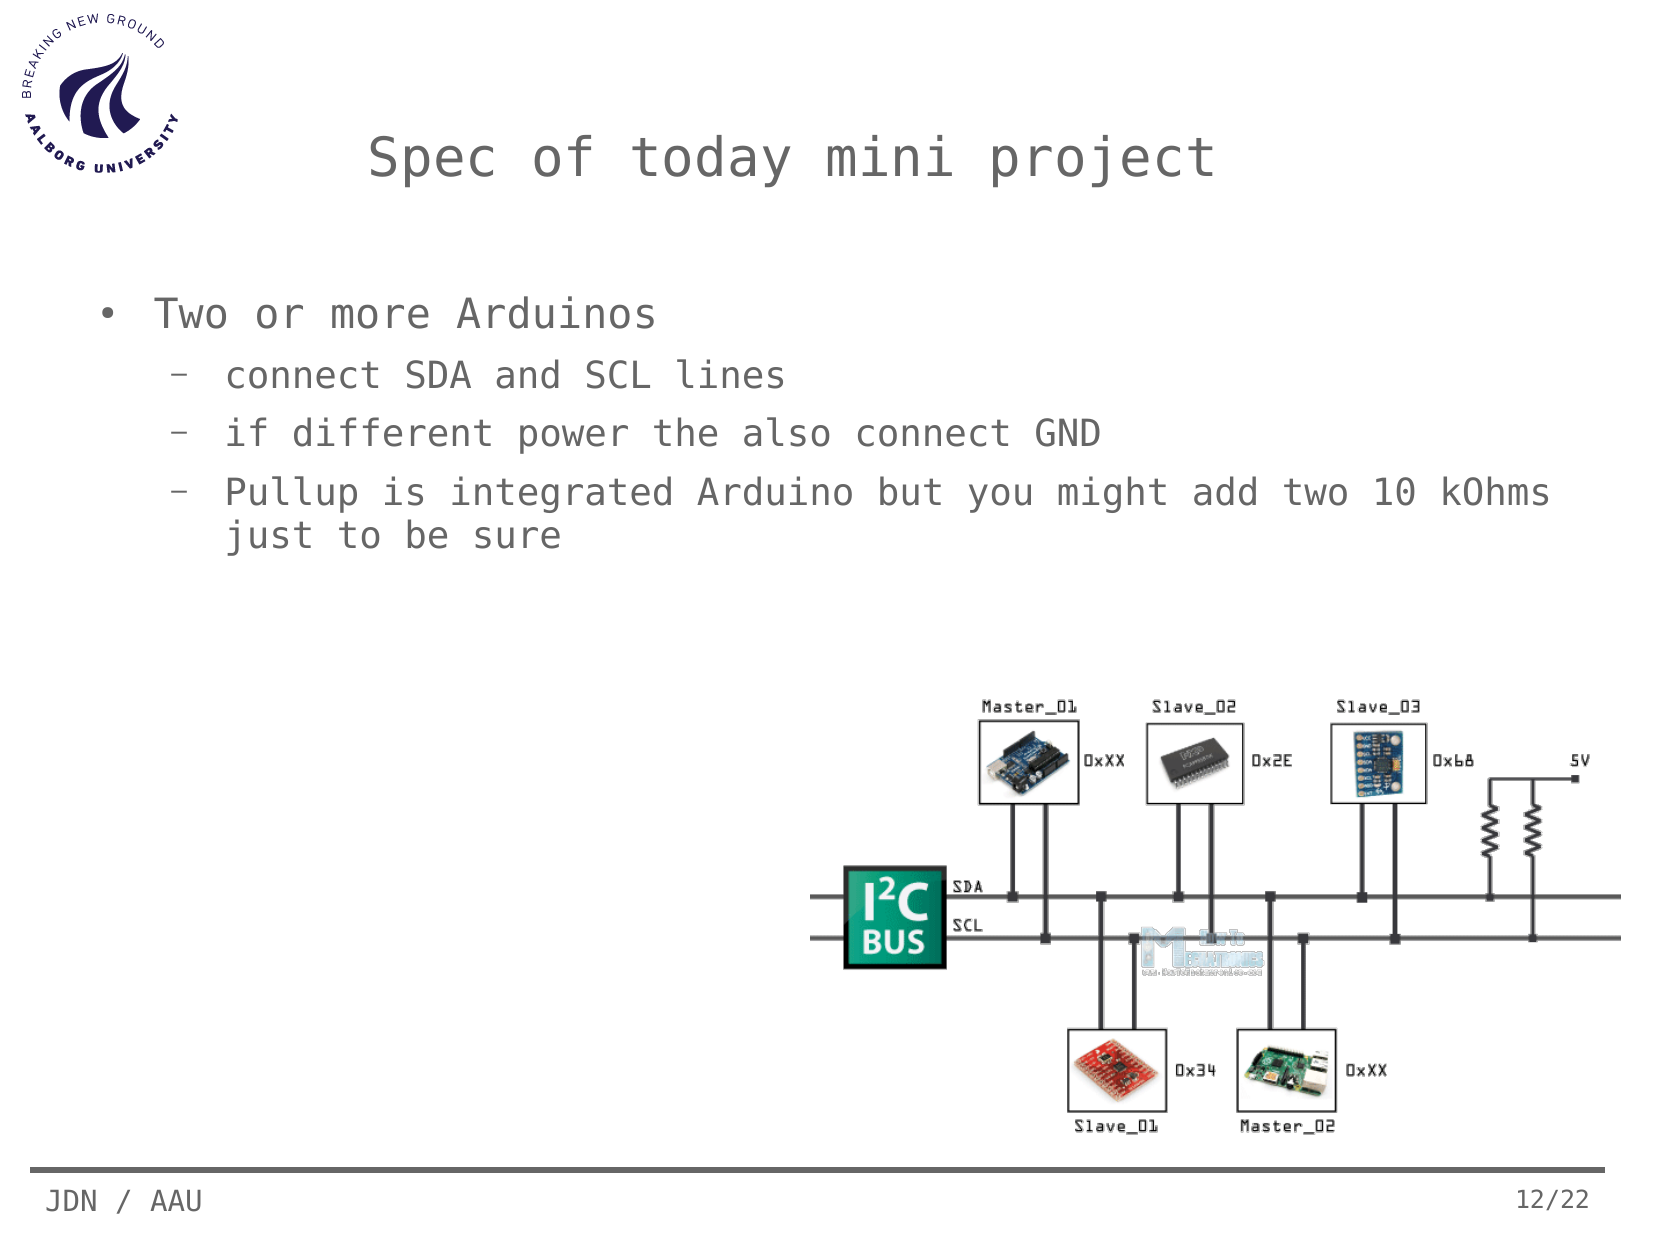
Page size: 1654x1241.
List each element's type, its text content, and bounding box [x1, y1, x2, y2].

picture [22, 13, 178, 173]
title Spec of today mini project [86, 105, 1501, 211]
list Two or more Arduinos connect SDA and SCL lines if different power the also connect GND Pullup is integrated Arduino but you might add two 10 kOhms just to be sure [82, 290, 1571, 1010]
picture [810, 687, 1621, 1144]
